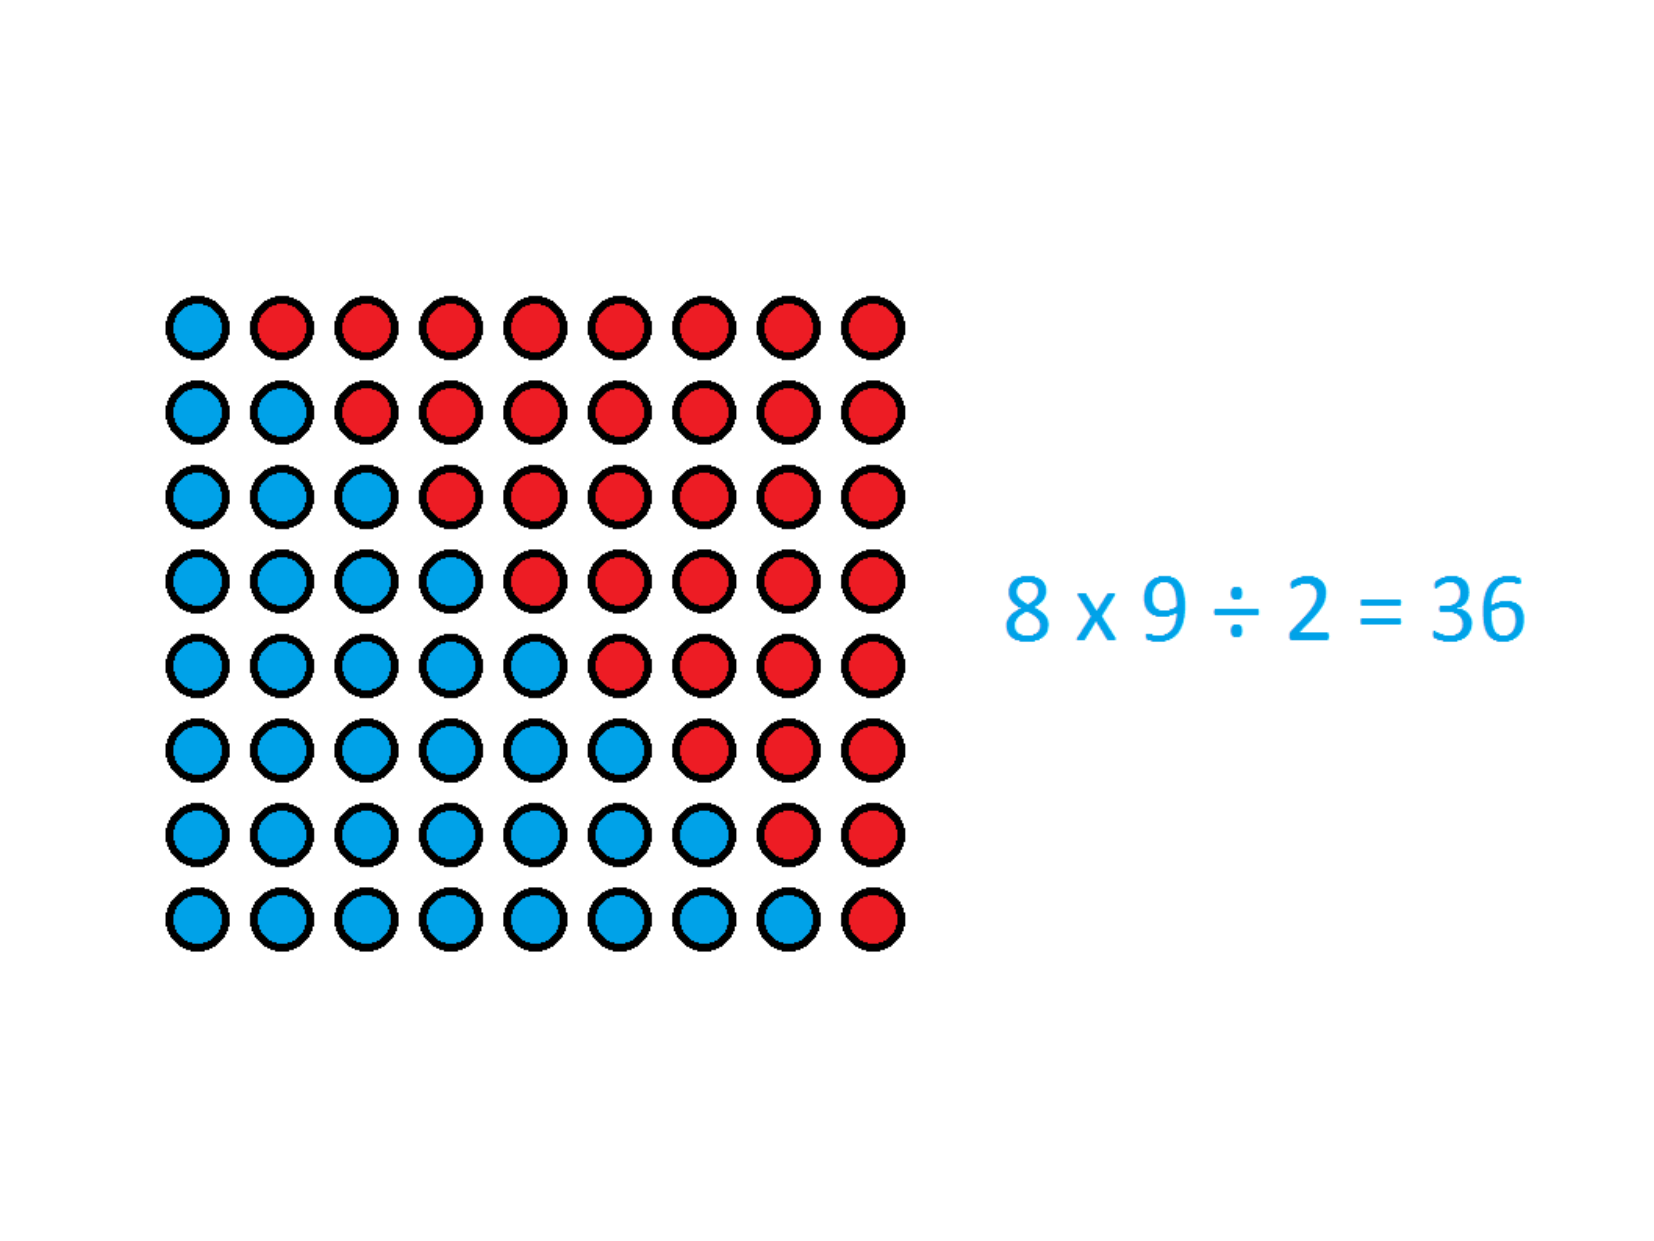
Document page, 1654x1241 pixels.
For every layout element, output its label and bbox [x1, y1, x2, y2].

picture [22, 182, 1642, 1052]
